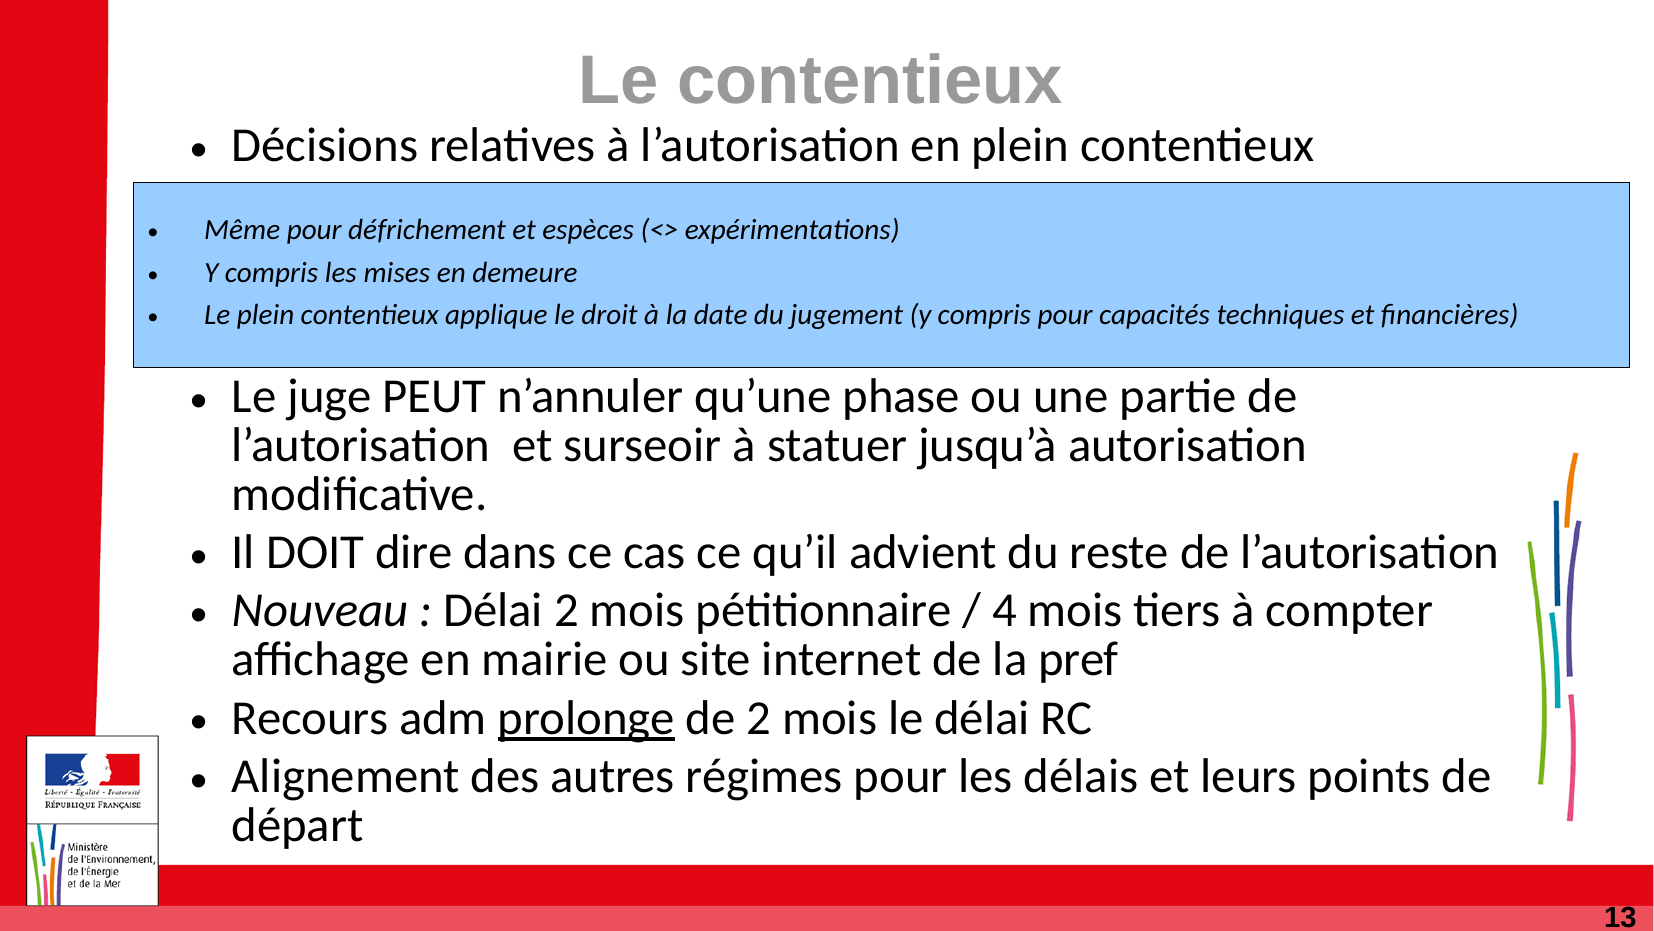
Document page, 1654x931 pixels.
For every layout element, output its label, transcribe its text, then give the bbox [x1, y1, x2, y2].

text_box Même pour défrichement et espèces (<> expérimentations) Y compris les mises en demeure Le plein contentieux applique le droit à la date du jugement (y compris pour capacités techniques et financières) [133, 182, 1630, 368]
text_box Décisions relatives à l’autorisation en plein contentieux Le juge PEUT n’annuler qu’une phase ou une partie de l’autorisation et surseoir à statuer jusqu’à autorisation modificative. Il DOIT dire dans ce cas ce qu’il advient du reste de l’autorisation Nouveau : Délai 2 mois pétitionnaire / 4 mois tiers à compter affichage en mairie ou site internet de la pref Recours adm prolonge de 2 mois le délai RC Alignement des autres régimes pour les délais et leurs points de départ [175, 117, 1526, 182]
picture [0, 0, 1654, 931]
text_box Décisions relatives à l’autorisation en plein contentieux Le juge PEUT n’annuler qu’une phase ou une partie de l’autorisation et surseoir à statuer jusqu’à autorisation modificative. Il DOIT dire dans ce cas ce qu’il advient du reste de l’autorisation Nouveau : Délai 2 mois pétitionnaire / 4 mois tiers à compter affichage en mairie ou site internet de la pref Recours adm prolonge de 2 mois le délai RC Alignement des autres régimes pour les délais et leurs points de départ [175, 368, 1526, 867]
title Le contentieux [86, 1, 1575, 157]
